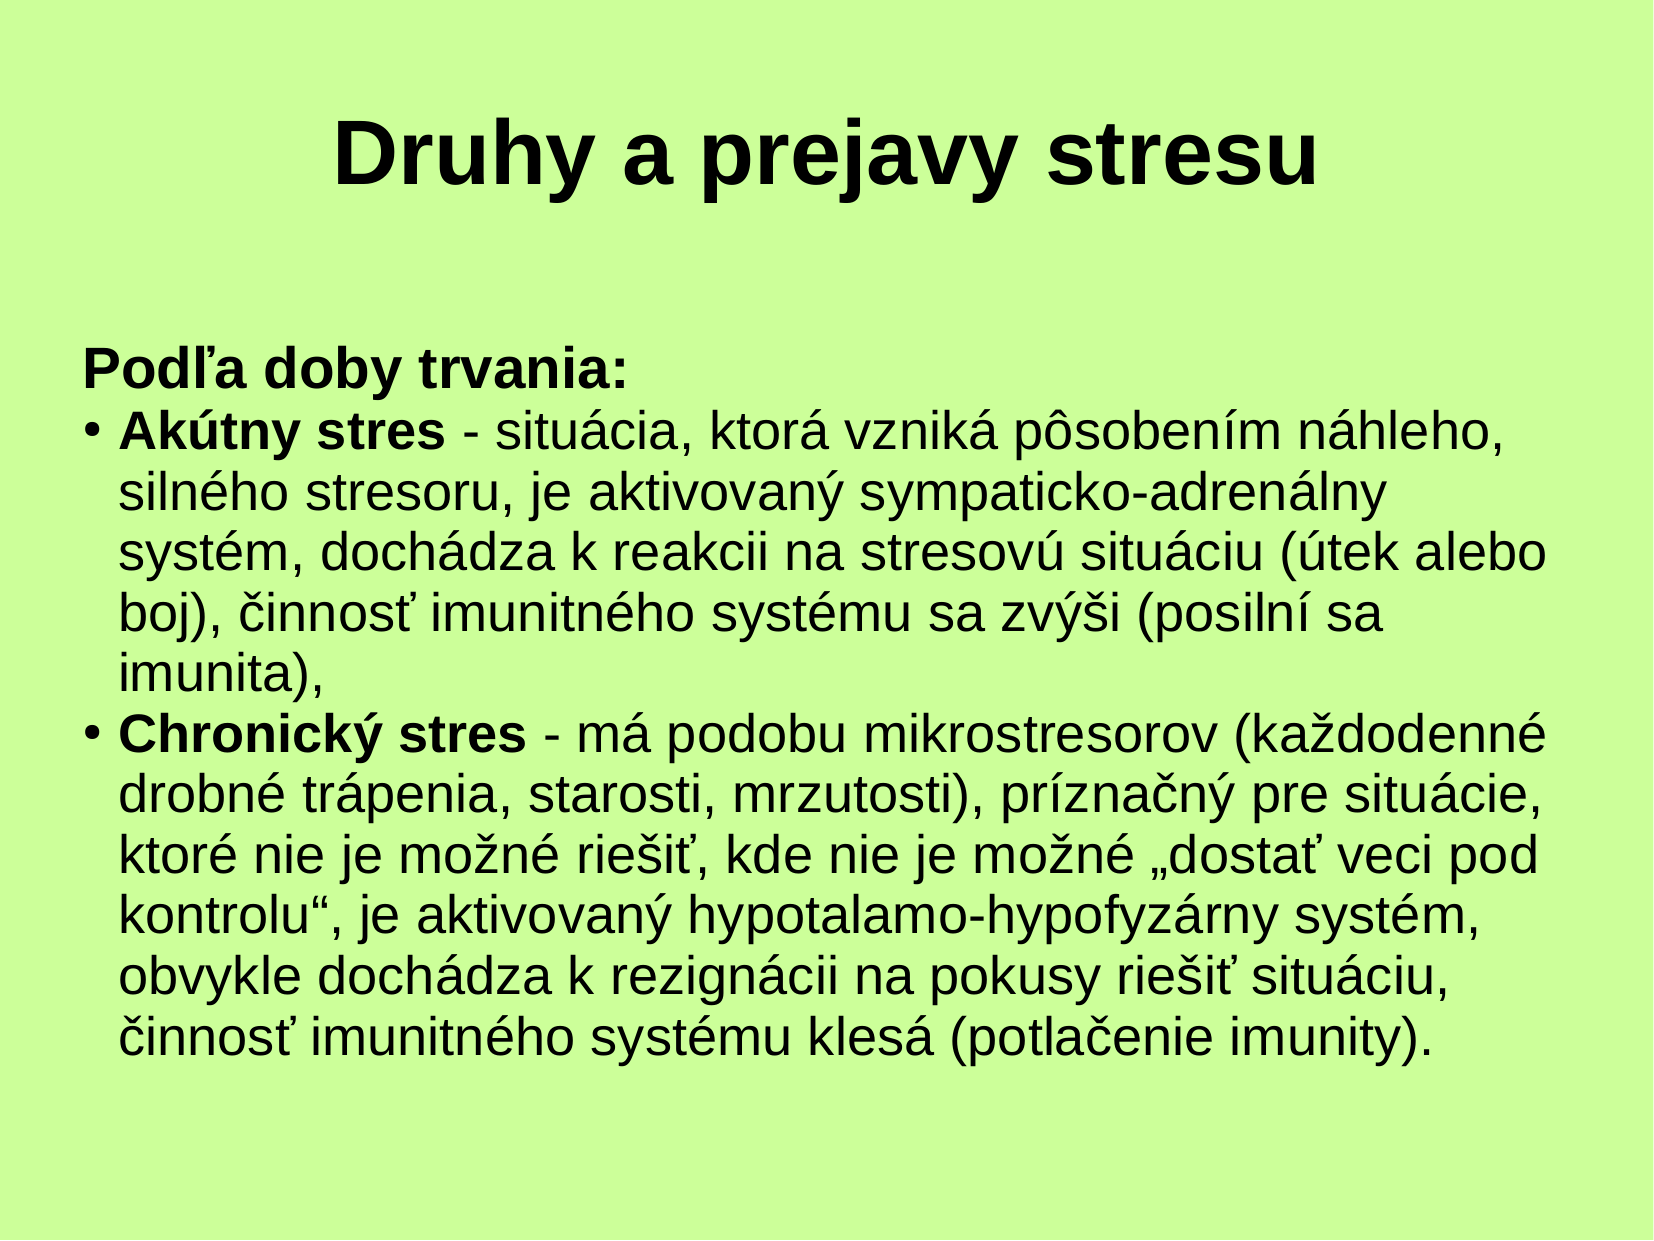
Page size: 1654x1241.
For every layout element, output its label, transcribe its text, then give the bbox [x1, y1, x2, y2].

subtitle Podľa doby trvania: Akútny stres - situácia, ktorá vzniká pôsobením náhleho, silného stresoru, je aktivovaný sympaticko-adrenálny systém, dochádza k reakcii na stresovú situáciu (útek alebo boj), činnosť imunitného systému sa zvýši (posilní sa imunita), Chronický stres - má podobu mikrostresorov (každodenné drobné trápenia, starosti, mrzutosti), príznačný pre situácie, ktoré nie je možné riešiť, kde nie je možné „dostať veci pod kontrolu“, je aktivovaný hypotalamo-hypofyzárny systém, obvykle dochádza k rezignácii na pokusy riešiť situáciu, činnosť imunitného systému klesá (potlačenie imunity). [82, 335, 1571, 1155]
title Druhy a prejavy stresu [82, 49, 1571, 257]
